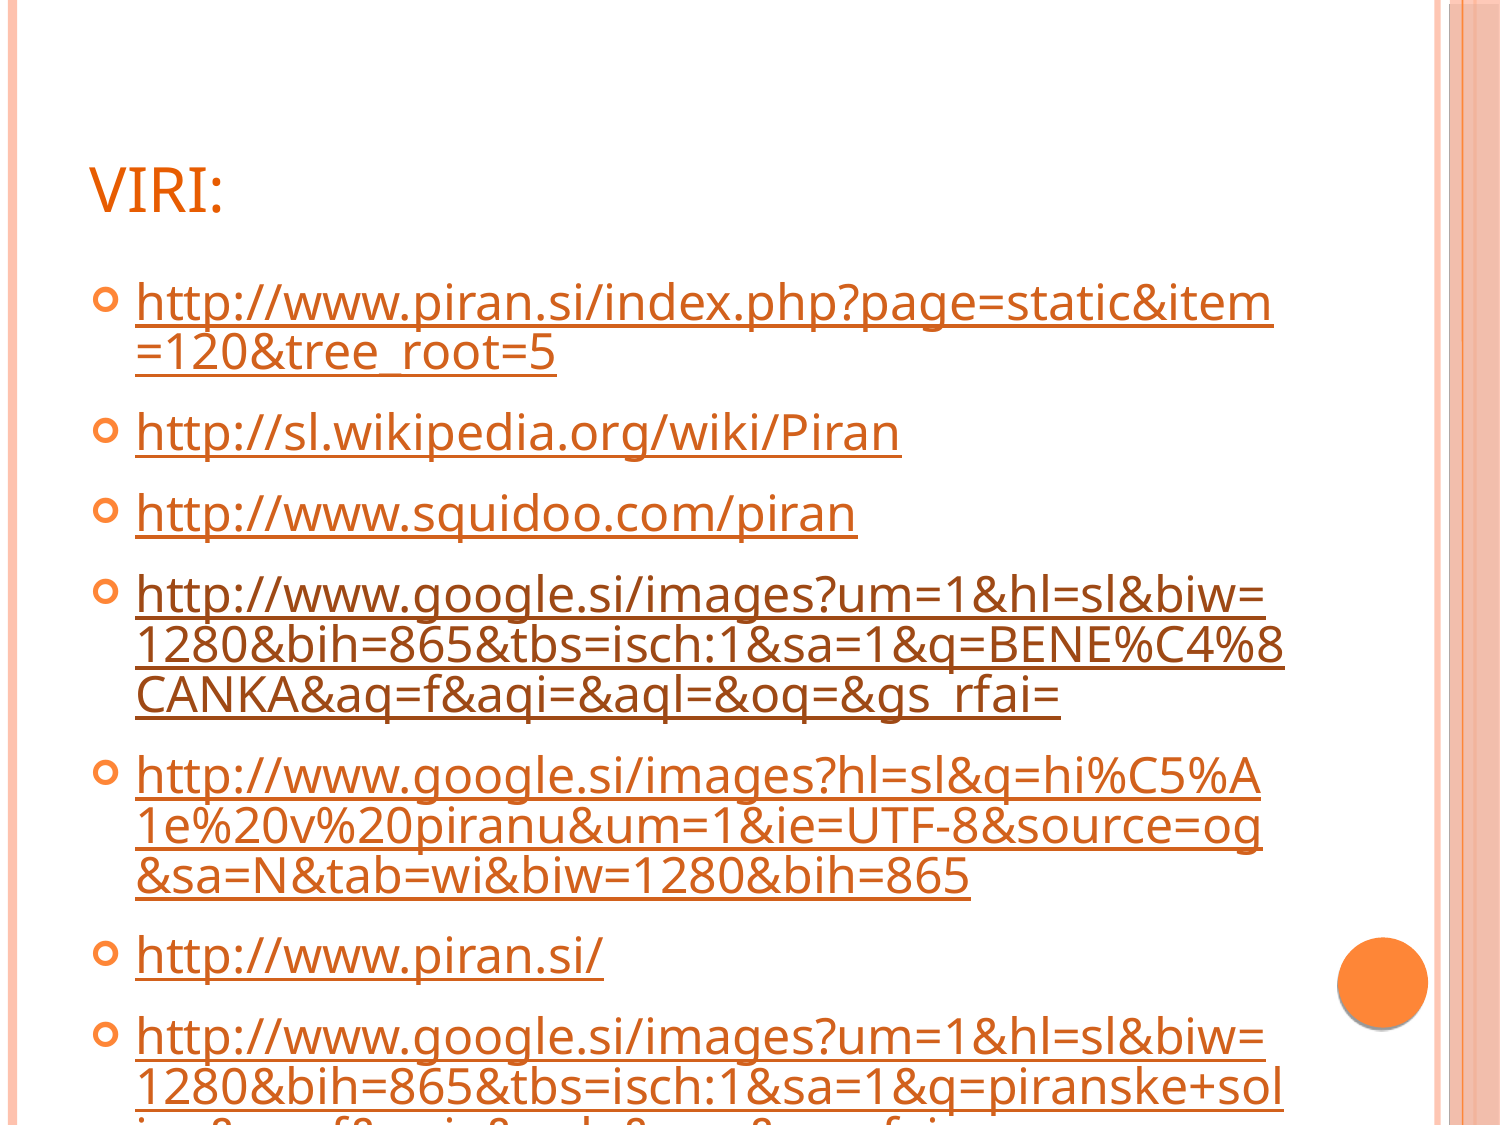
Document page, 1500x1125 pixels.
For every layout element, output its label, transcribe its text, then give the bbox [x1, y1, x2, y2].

list http://www.piran.si/index.php?page=static&item=120&tree_root=5 http://sl.wikipedia.org/wiki/Piran http://www.squidoo.com/piran http://www.google.si/images?um=1&hl=sl&biw=1280&bih=865&tbs=isch:1&sa=1&q=BENE%C4%8CANKA&aq=f&aqi=&aql=&oq=&gs_rfai= http://www.google.si/images?hl=sl&q=hi%C5%A1e%20v%20piranu&um=1&ie=UTF-8&source=og&sa=N&tab=wi&biw=1280&bih=865 http://www.piran.si/ http://www.google.si/images?um=1&hl=sl&biw=1280&bih=865&tbs=isch:1&sa=1&q=piranske+soline&aq=f&aqi=&aql=&oq=&gs_rfai= [75, 262, 1300, 1062]
title VIRI: [75, 45, 1300, 233]
